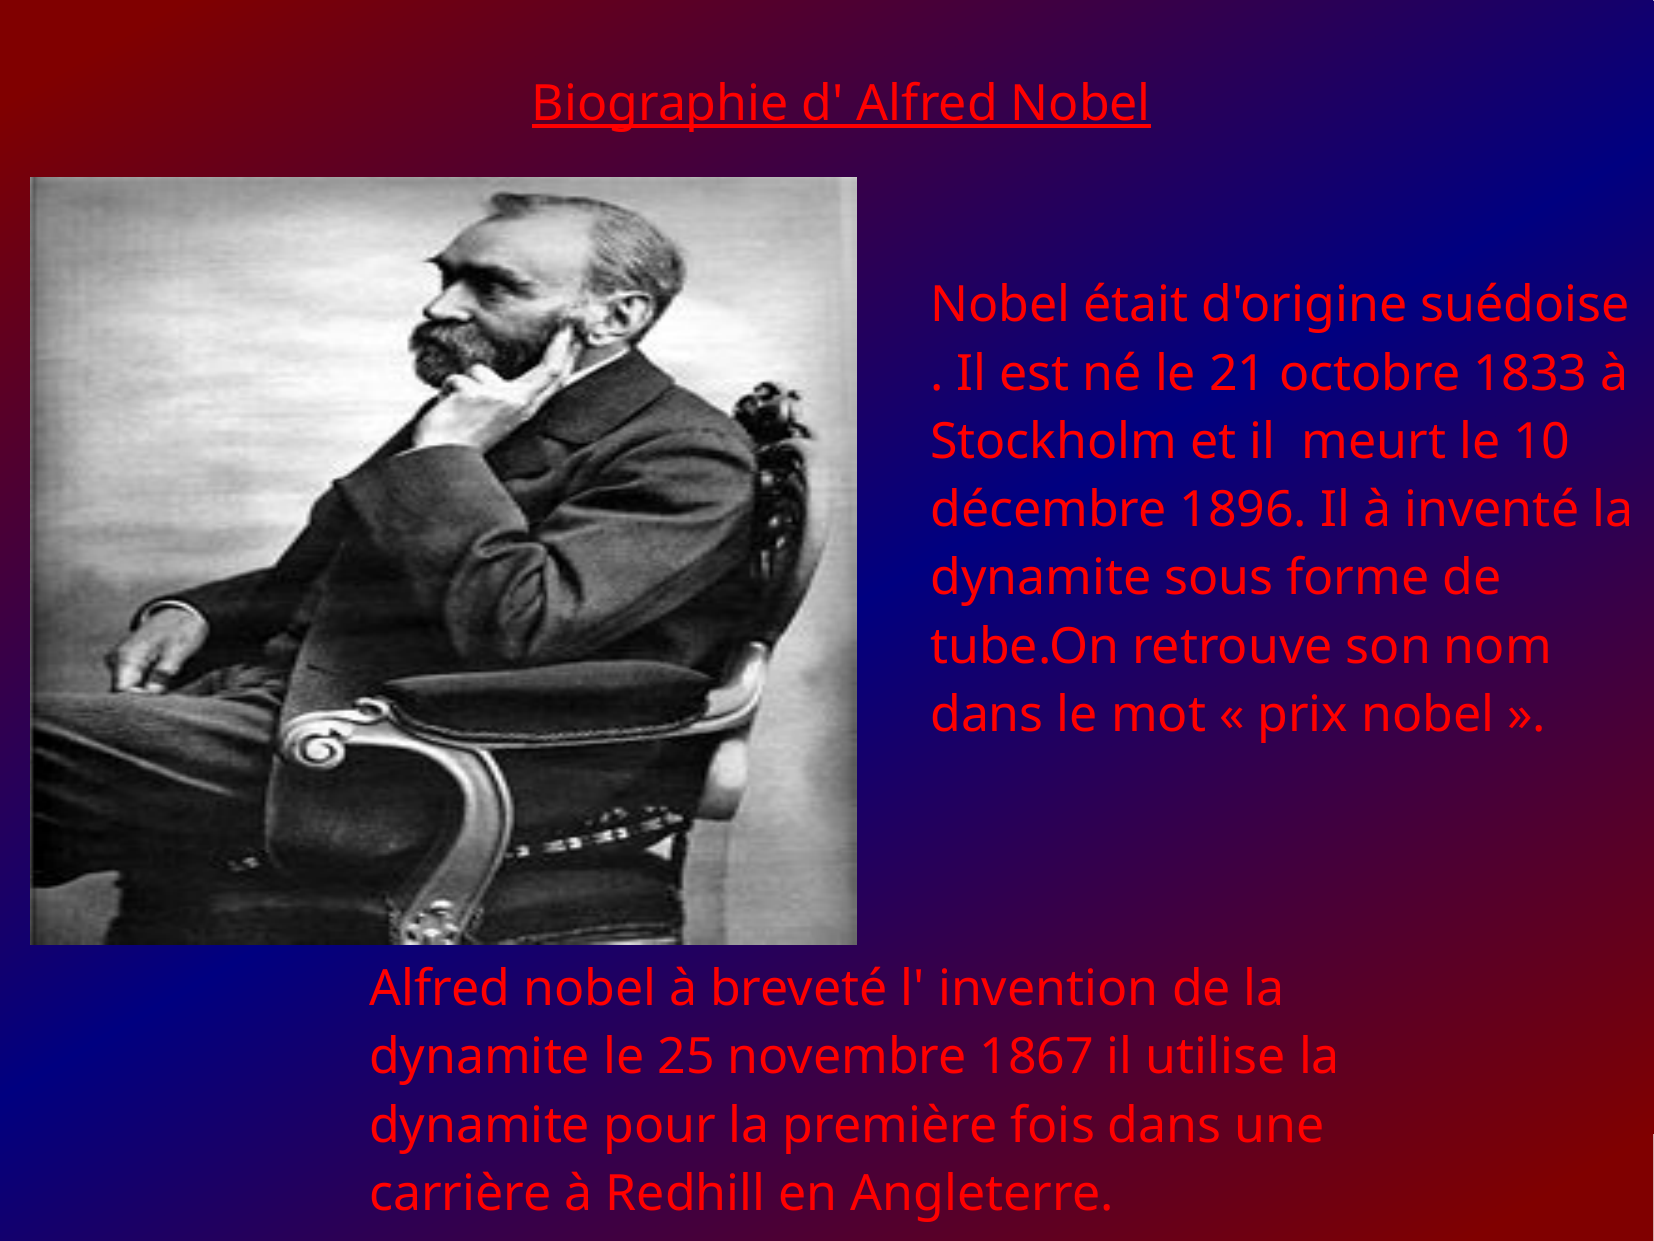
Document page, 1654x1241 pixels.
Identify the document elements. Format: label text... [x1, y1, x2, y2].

picture [30, 177, 857, 945]
text_box Alfred nobel à breveté l' invention de la dynamite le 25 novembre 1867 il utilise la dynamite pour la première fois dans une carrière à Redhill en Angleterre. [354, 944, 1506, 1241]
text_box Nobel était d'origine suédoise . Il est né le 21 octobre 1833 à Stockholm et il meurt le 10 décembre 1896. Il à inventé la dynamite sous forme de tube.On retrouve son nom dans le mot « prix nobel ». [915, 261, 1654, 911]
text_box Biographie d' Alfred Nobel [295, 59, 1388, 145]
